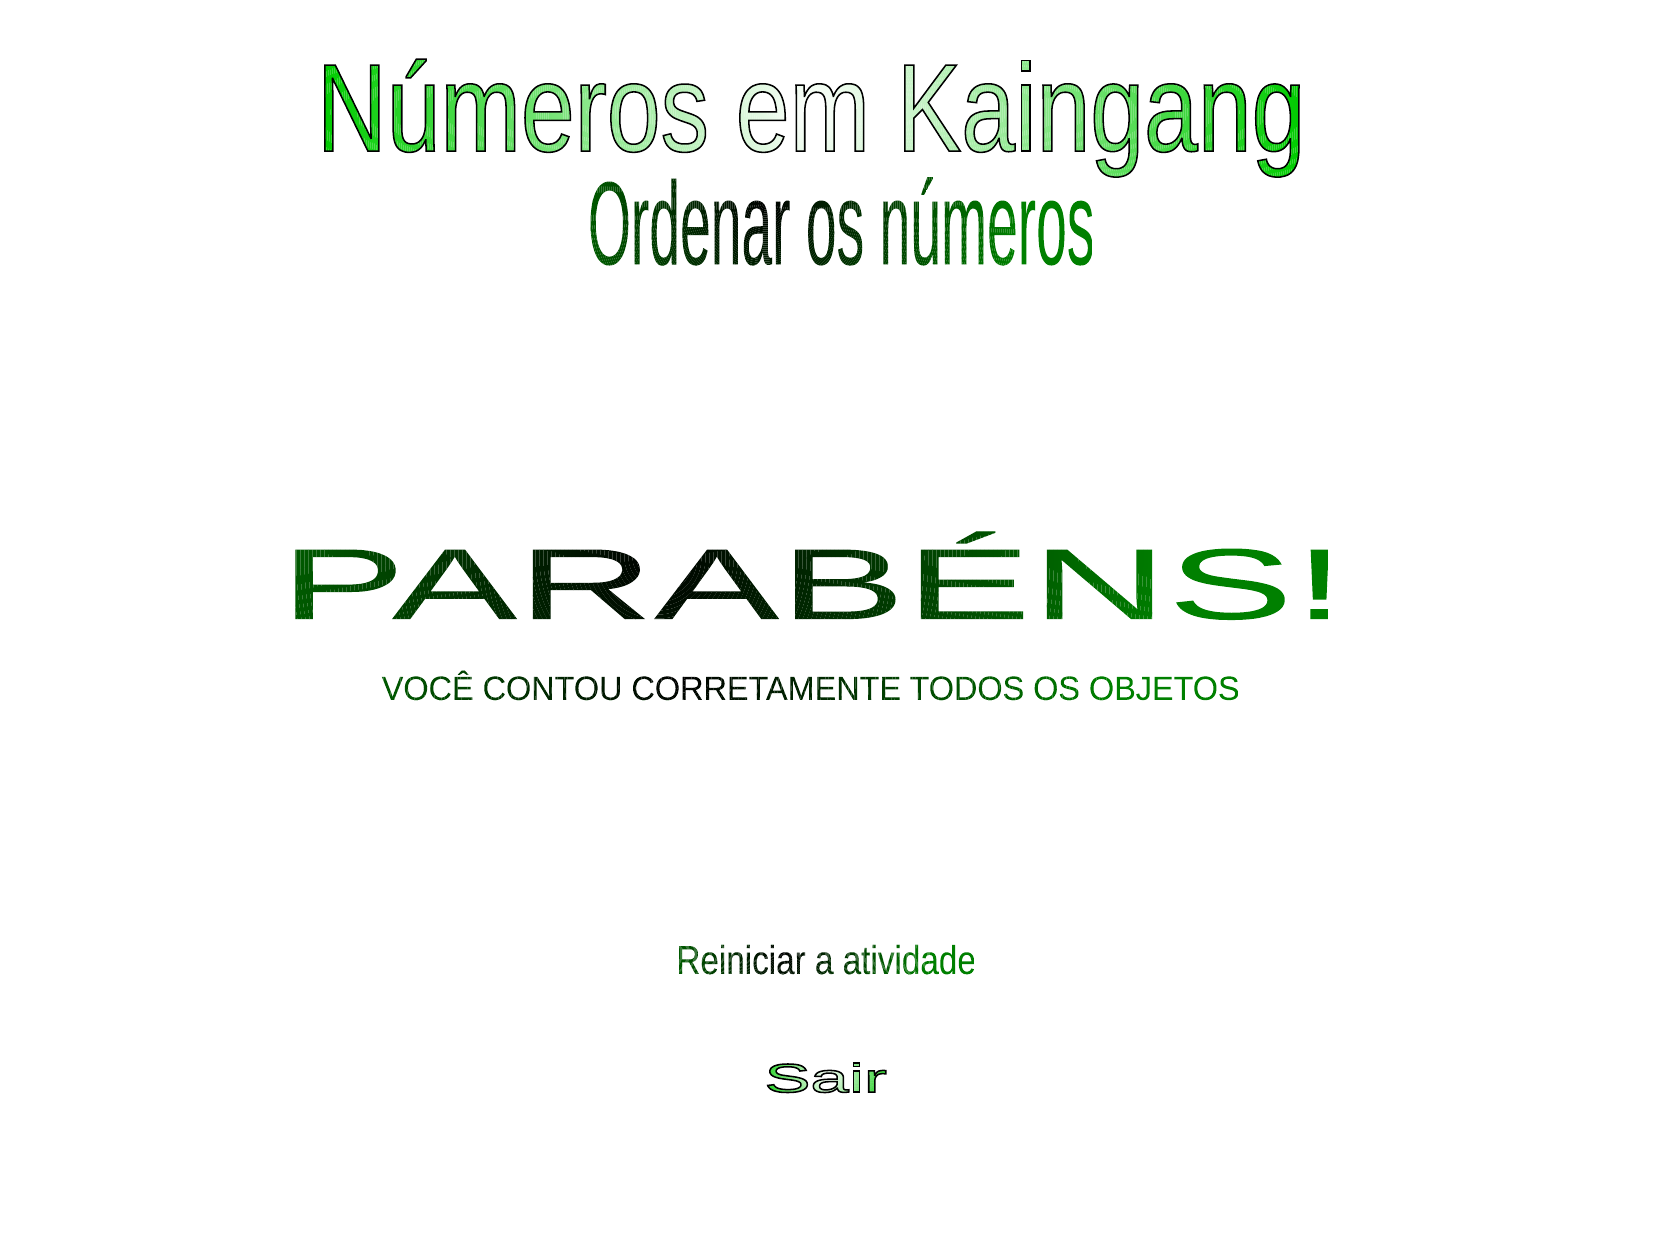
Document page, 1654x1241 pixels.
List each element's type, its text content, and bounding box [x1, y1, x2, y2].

text_box Ordenar os números [714, 200, 738, 265]
text_box Ordenar os números [1068, 200, 1093, 266]
text_box Reiniciar a atividade [940, 944, 956, 975]
text_box Ordenar os números [989, 200, 1016, 266]
text_box PARABÉNS! [1310, 609, 1329, 620]
text_box Ordenar os números [808, 200, 835, 266]
text_box Ordenar os números [838, 200, 863, 266]
text_box PARABÉNS! [532, 549, 646, 620]
text_box PARABÉNS! [1176, 548, 1285, 621]
text_box PARABÉNS! [1046, 549, 1153, 620]
text_box PARABÉNS! [1310, 549, 1329, 600]
text_box Sair [853, 1070, 860, 1093]
text_box Ordenar os números [651, 178, 677, 266]
text_box Ordenar os números [944, 200, 984, 265]
text_box Reiniciar a atividade [679, 946, 699, 974]
text_box Ordenar os números [1021, 200, 1036, 265]
text_box Ordenar os números [743, 200, 773, 266]
text_box Ordenar os números [775, 200, 790, 265]
text_box PARABÉNS! [920, 549, 1024, 620]
text_box PARABÉNS! [654, 549, 780, 620]
text_box Sair [868, 1070, 886, 1093]
text_box Ordenar os números [913, 201, 938, 266]
text_box Ordenar os números [883, 200, 907, 265]
text_box Sair [813, 1070, 849, 1093]
text_box PARABÉNS! [956, 531, 996, 544]
text_box Ordenar os números [590, 181, 629, 266]
text_box Ordenar os números [682, 200, 709, 266]
text_box PARABÉNS! [795, 549, 896, 620]
text_box Reiniciar a atividade [903, 944, 919, 975]
text_box Ordenar os números [1038, 200, 1065, 266]
text_box Sair [767, 1063, 808, 1093]
text_box Ordenar os números [634, 200, 649, 265]
text_box PARABÉNS! [392, 549, 518, 620]
text_box PARABÉNS! [295, 549, 396, 620]
